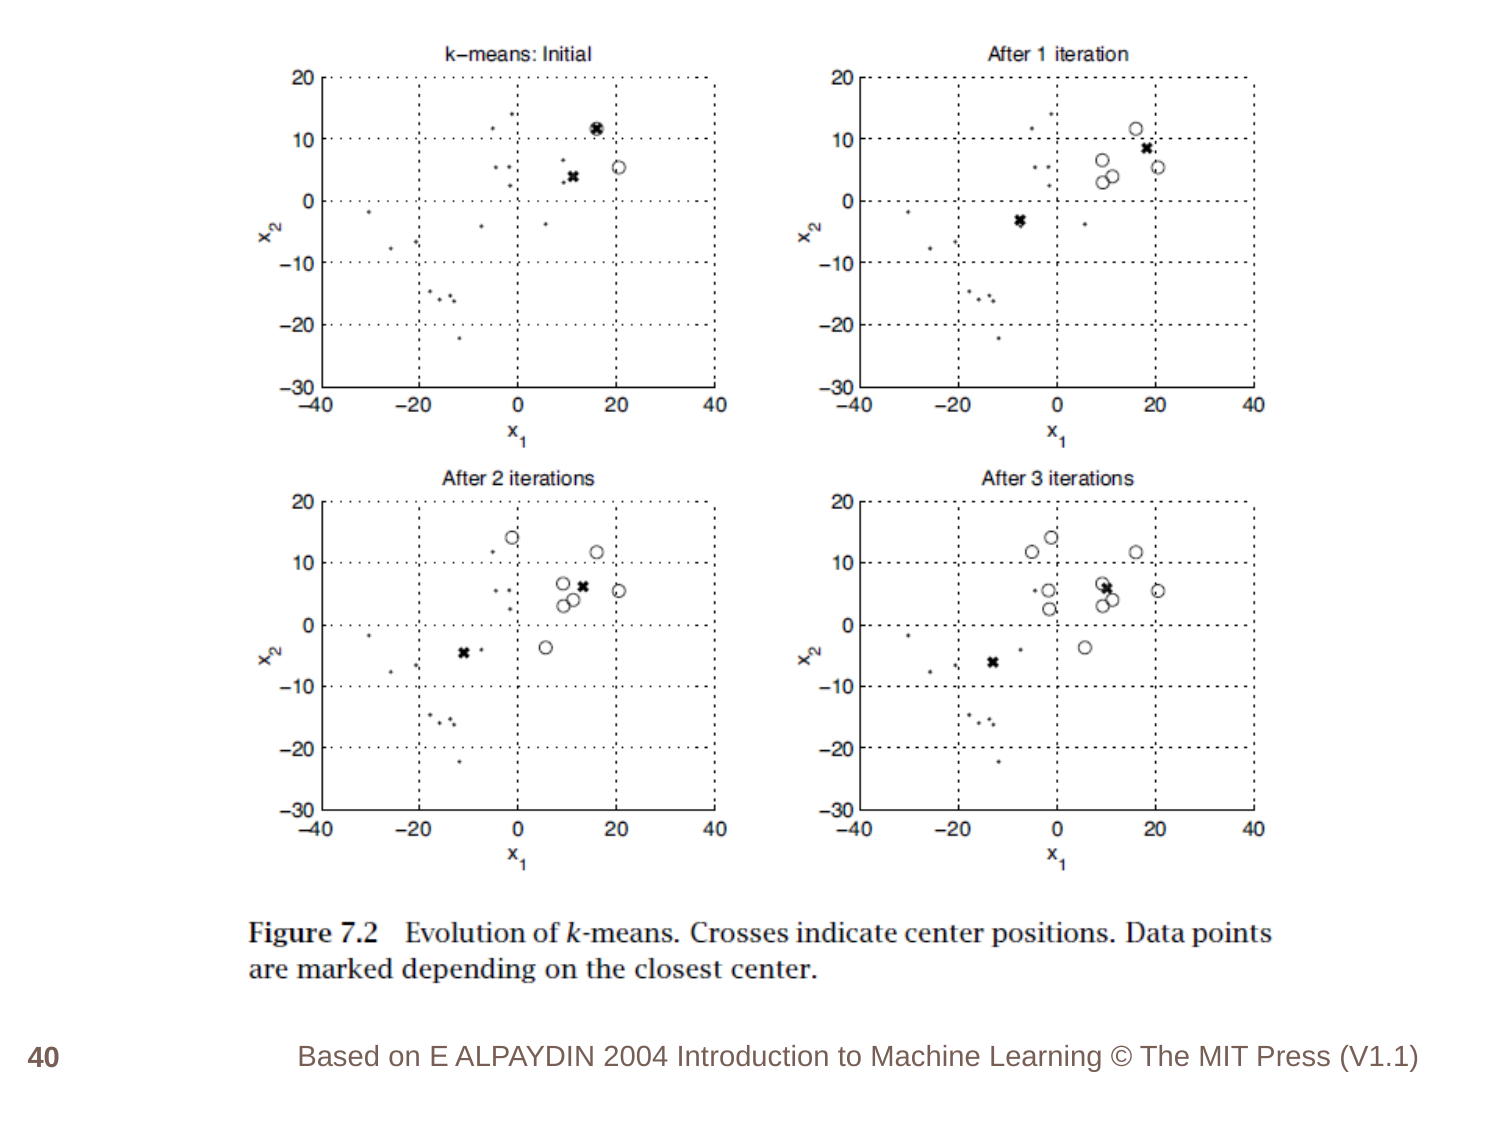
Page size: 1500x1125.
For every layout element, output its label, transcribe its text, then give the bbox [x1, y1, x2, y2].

picture [242, 30, 1274, 988]
text_box <number> [0, 1025, 88, 1088]
text_box Based on E ALPAYDIN 2004 Introduction to Machine Learning © The MIT Press (V1.1) [99, 1025, 1436, 1085]
